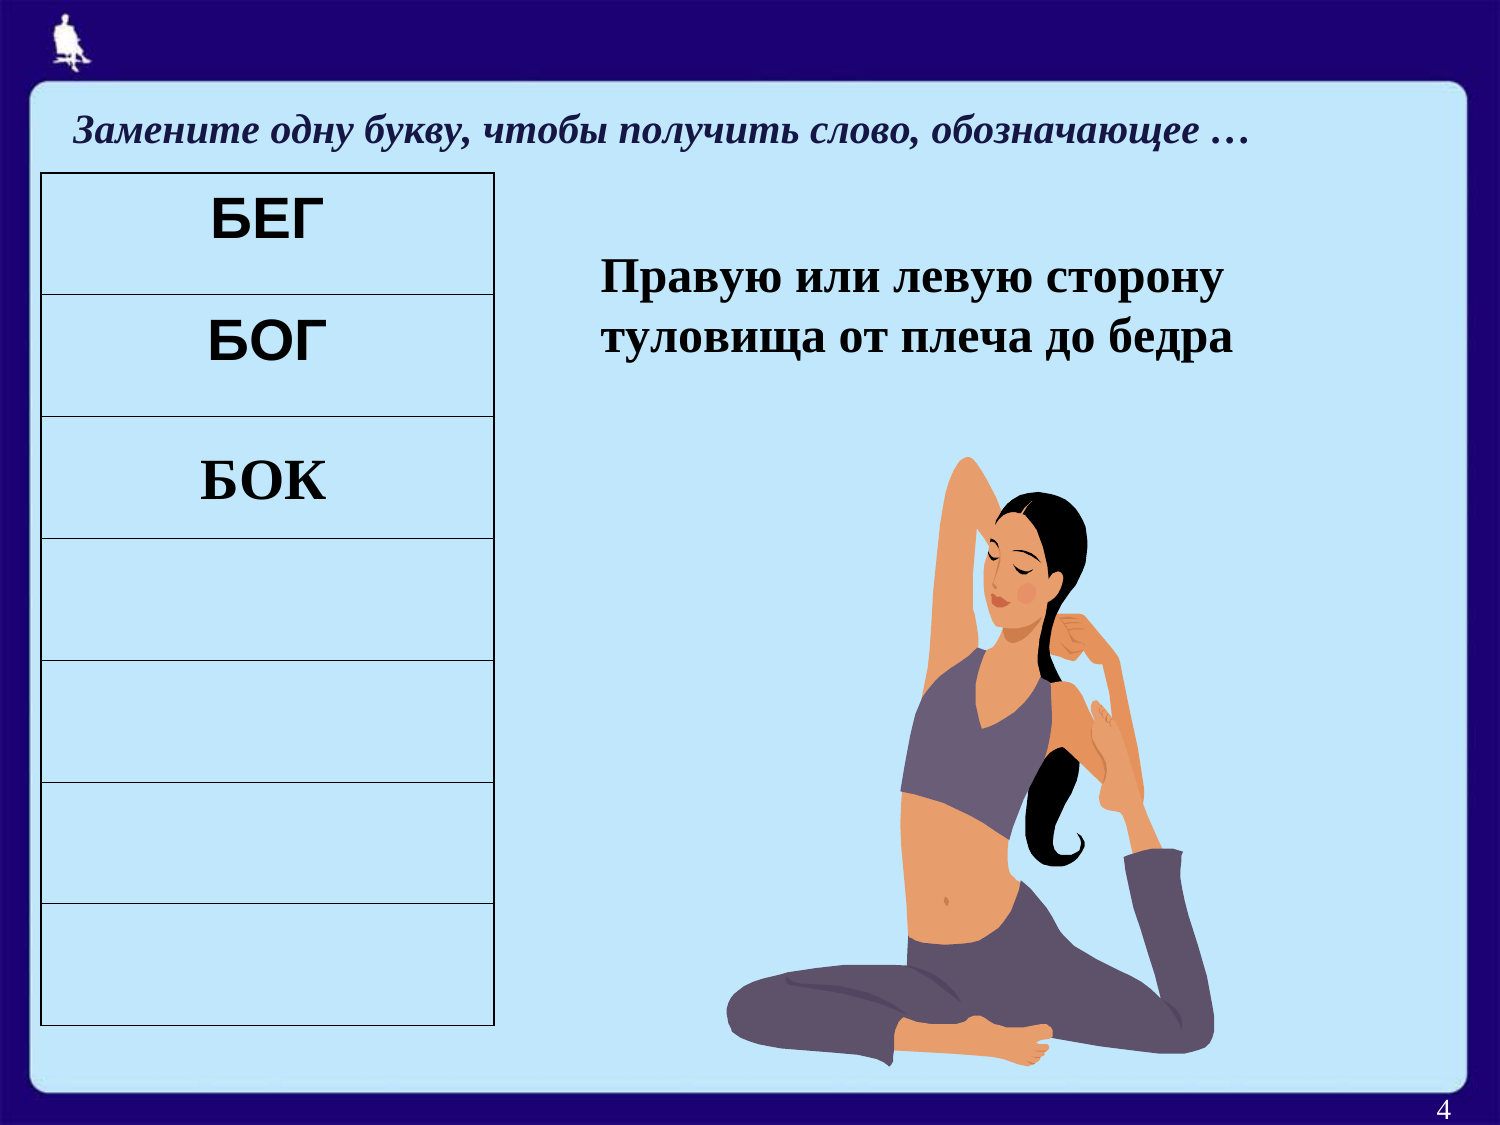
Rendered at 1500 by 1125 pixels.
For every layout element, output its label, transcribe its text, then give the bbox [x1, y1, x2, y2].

table_cell БОГ [42, 295, 493, 416]
table_cell [42, 417, 493, 538]
table_cell [42, 904, 493, 1025]
picture [0, 0, 1500, 1125]
table_cell [42, 783, 493, 903]
text_box Замените одну букву, чтобы получить слово, обозначающее … [58, 93, 1489, 160]
text_box Правую или левую сторону туловища от плеча до бедра [585, 234, 1342, 370]
text_box <номер> [1116, 1082, 1467, 1125]
table_cell [42, 661, 493, 782]
table_header БЕГ [42, 174, 493, 294]
table_cell [42, 539, 493, 660]
text_box БОК [152, 433, 376, 520]
